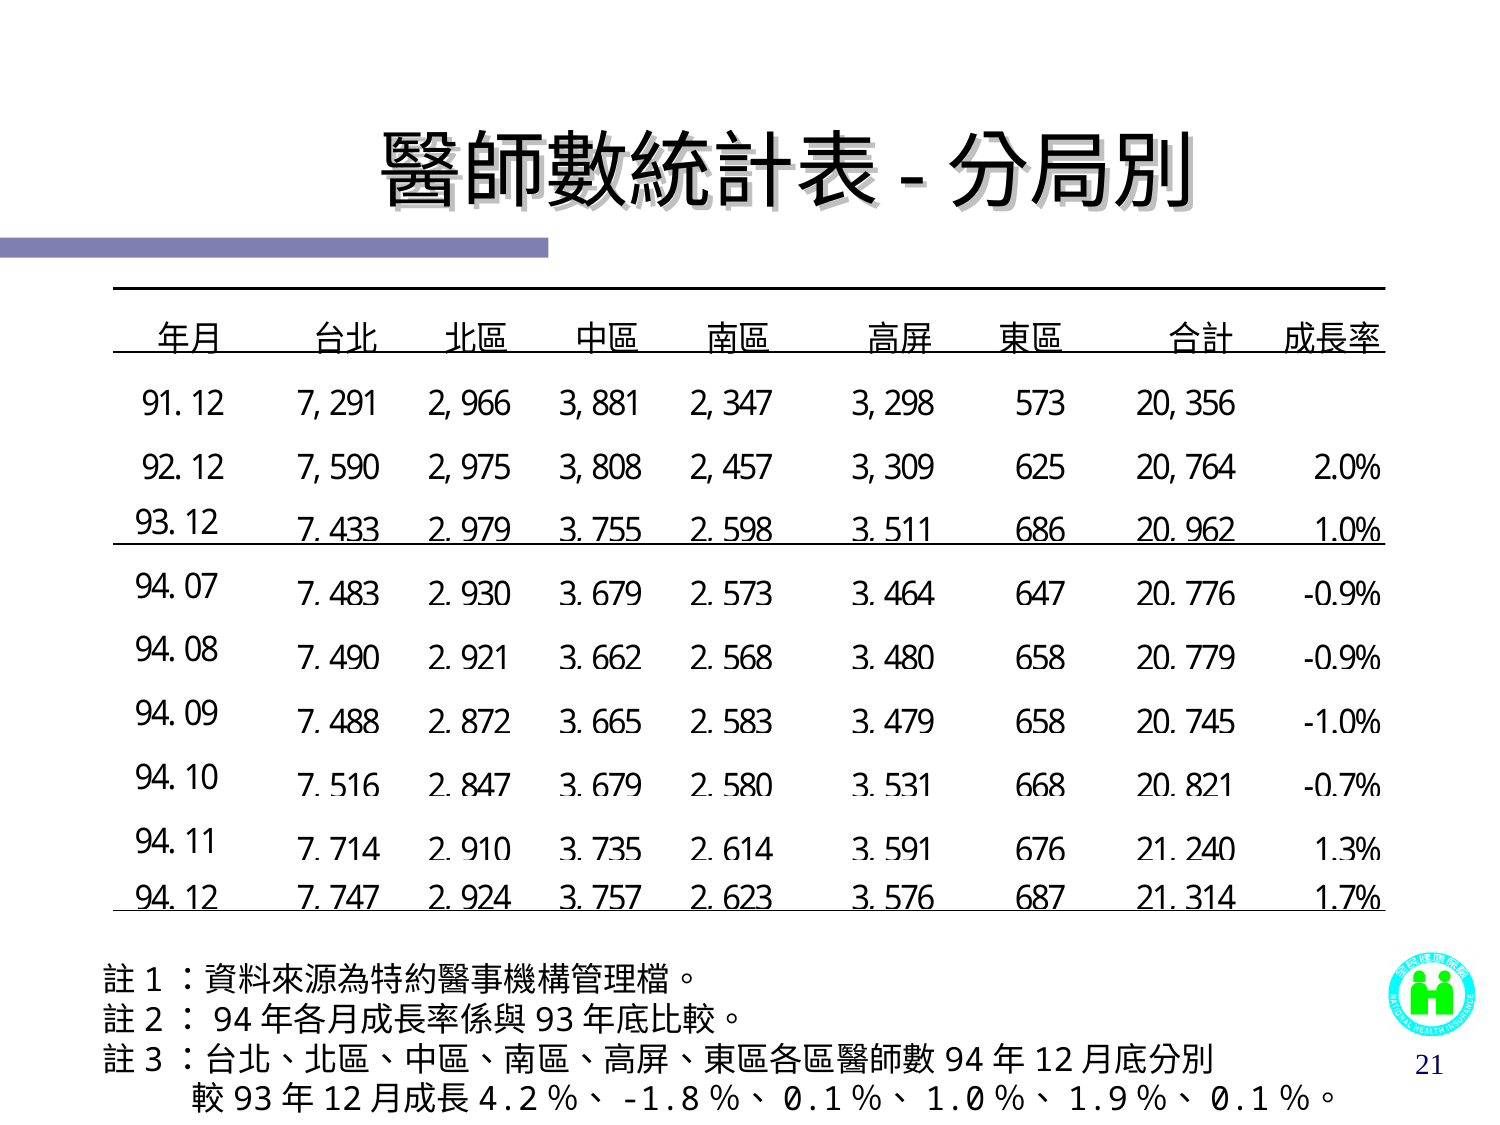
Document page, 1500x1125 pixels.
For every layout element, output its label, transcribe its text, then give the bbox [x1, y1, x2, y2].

text_box [1400, 1037, 1476, 1125]
title 醫師數統計表-分局別 [150, 37, 1426, 225]
text_box 註1：資料來源為特約醫事機構管理檔。 註2：94年各月成長率係與93年底比較。 註3：台北、北區、中區、南區、高屏、東區各區醫師數94年12月底分別 較93年12月成長4.2％、-1.8％、0.1％、1.0％、1.9％、0.1％。 [87, 949, 1388, 1125]
chart [112, 287, 1388, 913]
